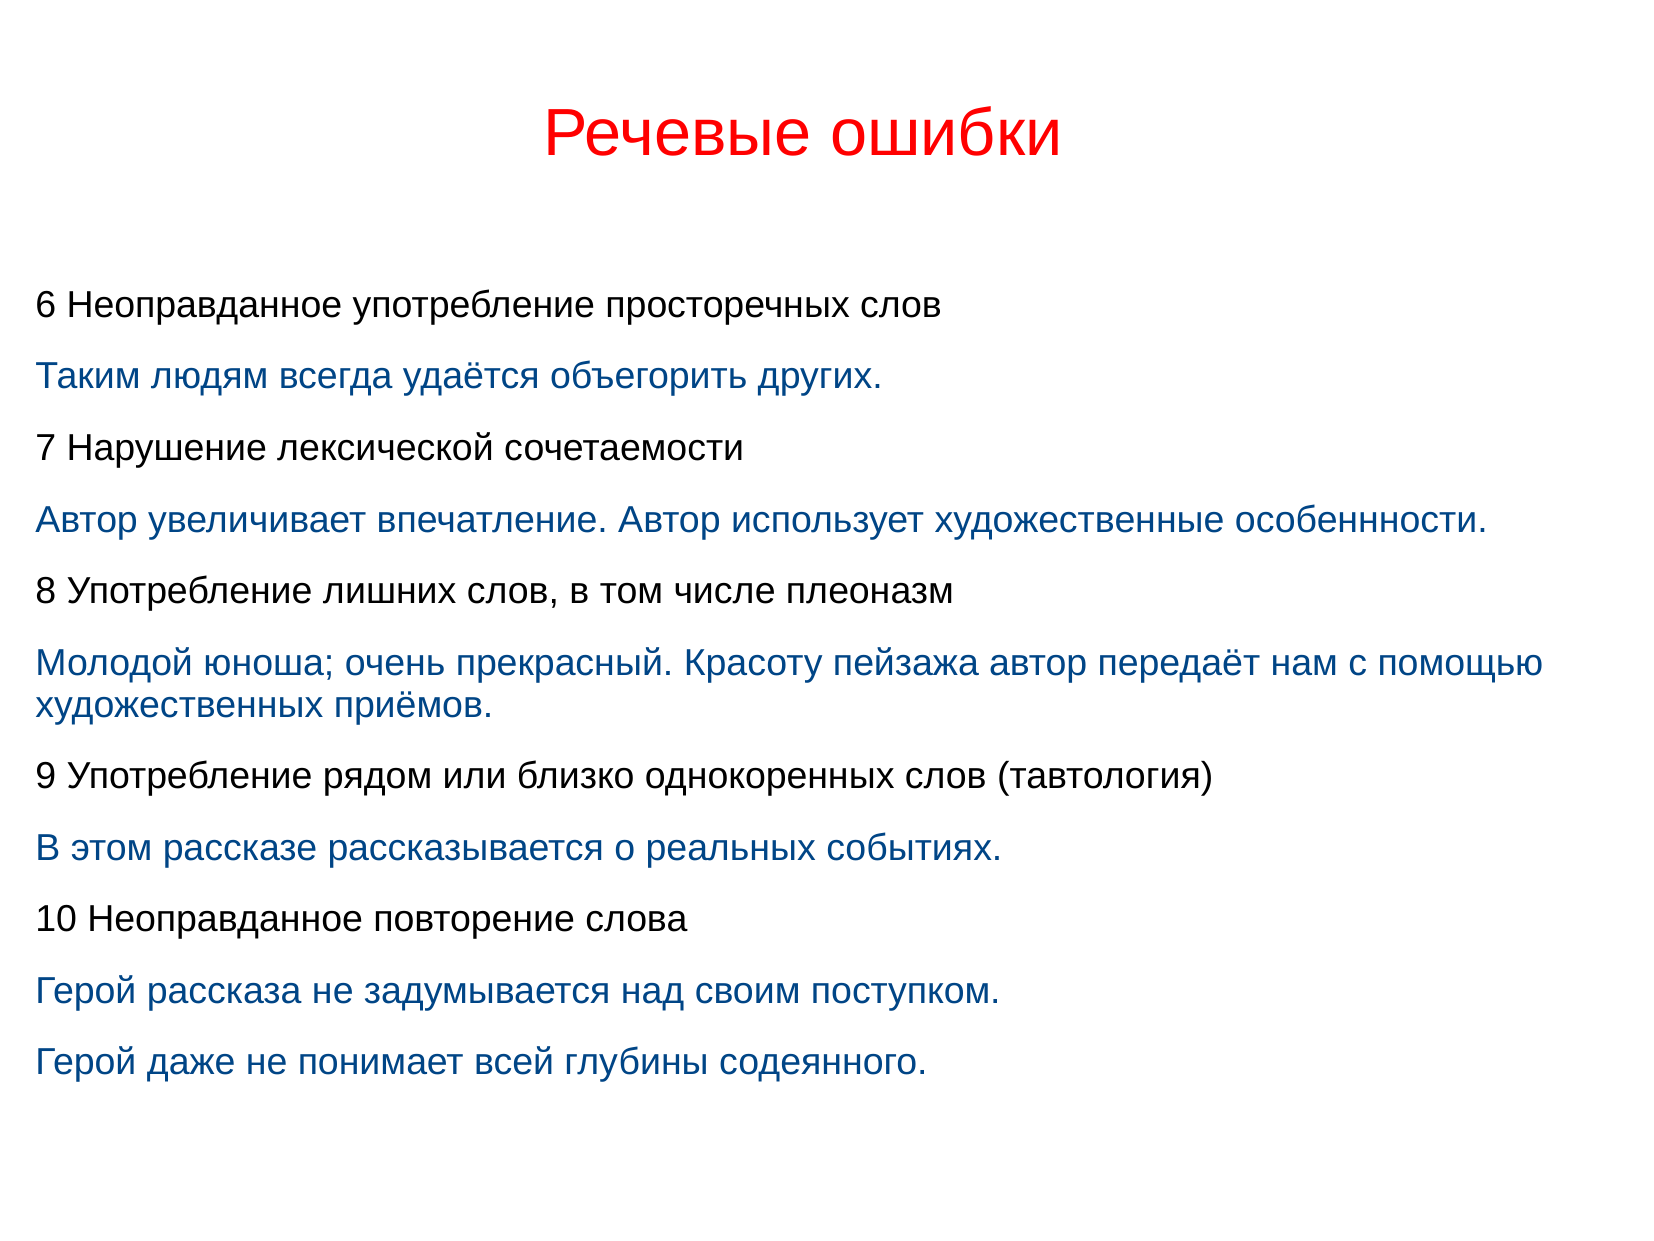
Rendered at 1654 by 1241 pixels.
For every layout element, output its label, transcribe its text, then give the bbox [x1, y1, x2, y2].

title Речевые ошибки [59, 29, 1548, 237]
list 6 Неоправданное употребление просторечных слов Таким людям всегда удаётся объегорить других. 7 Нарушение лексической сочетаемости Автор увеличивает впечатление. Автор использует художественные особеннности. 8 Употребление лишних слов, в том числе плеоназм Молодой юноша; очень прекрасный. Красоту пейзажа автор передаёт нам с помощью художественных приёмов. 9 Употребление рядом или близко однокоренных слов (тавтология) В этом рассказе рассказывается о реальных событиях. 10 Неоправданное повторение слова Герой рассказа не задумывается над своим поступком. Герой даже не понимает всей глубины содеянного. [35, 283, 1607, 1227]
